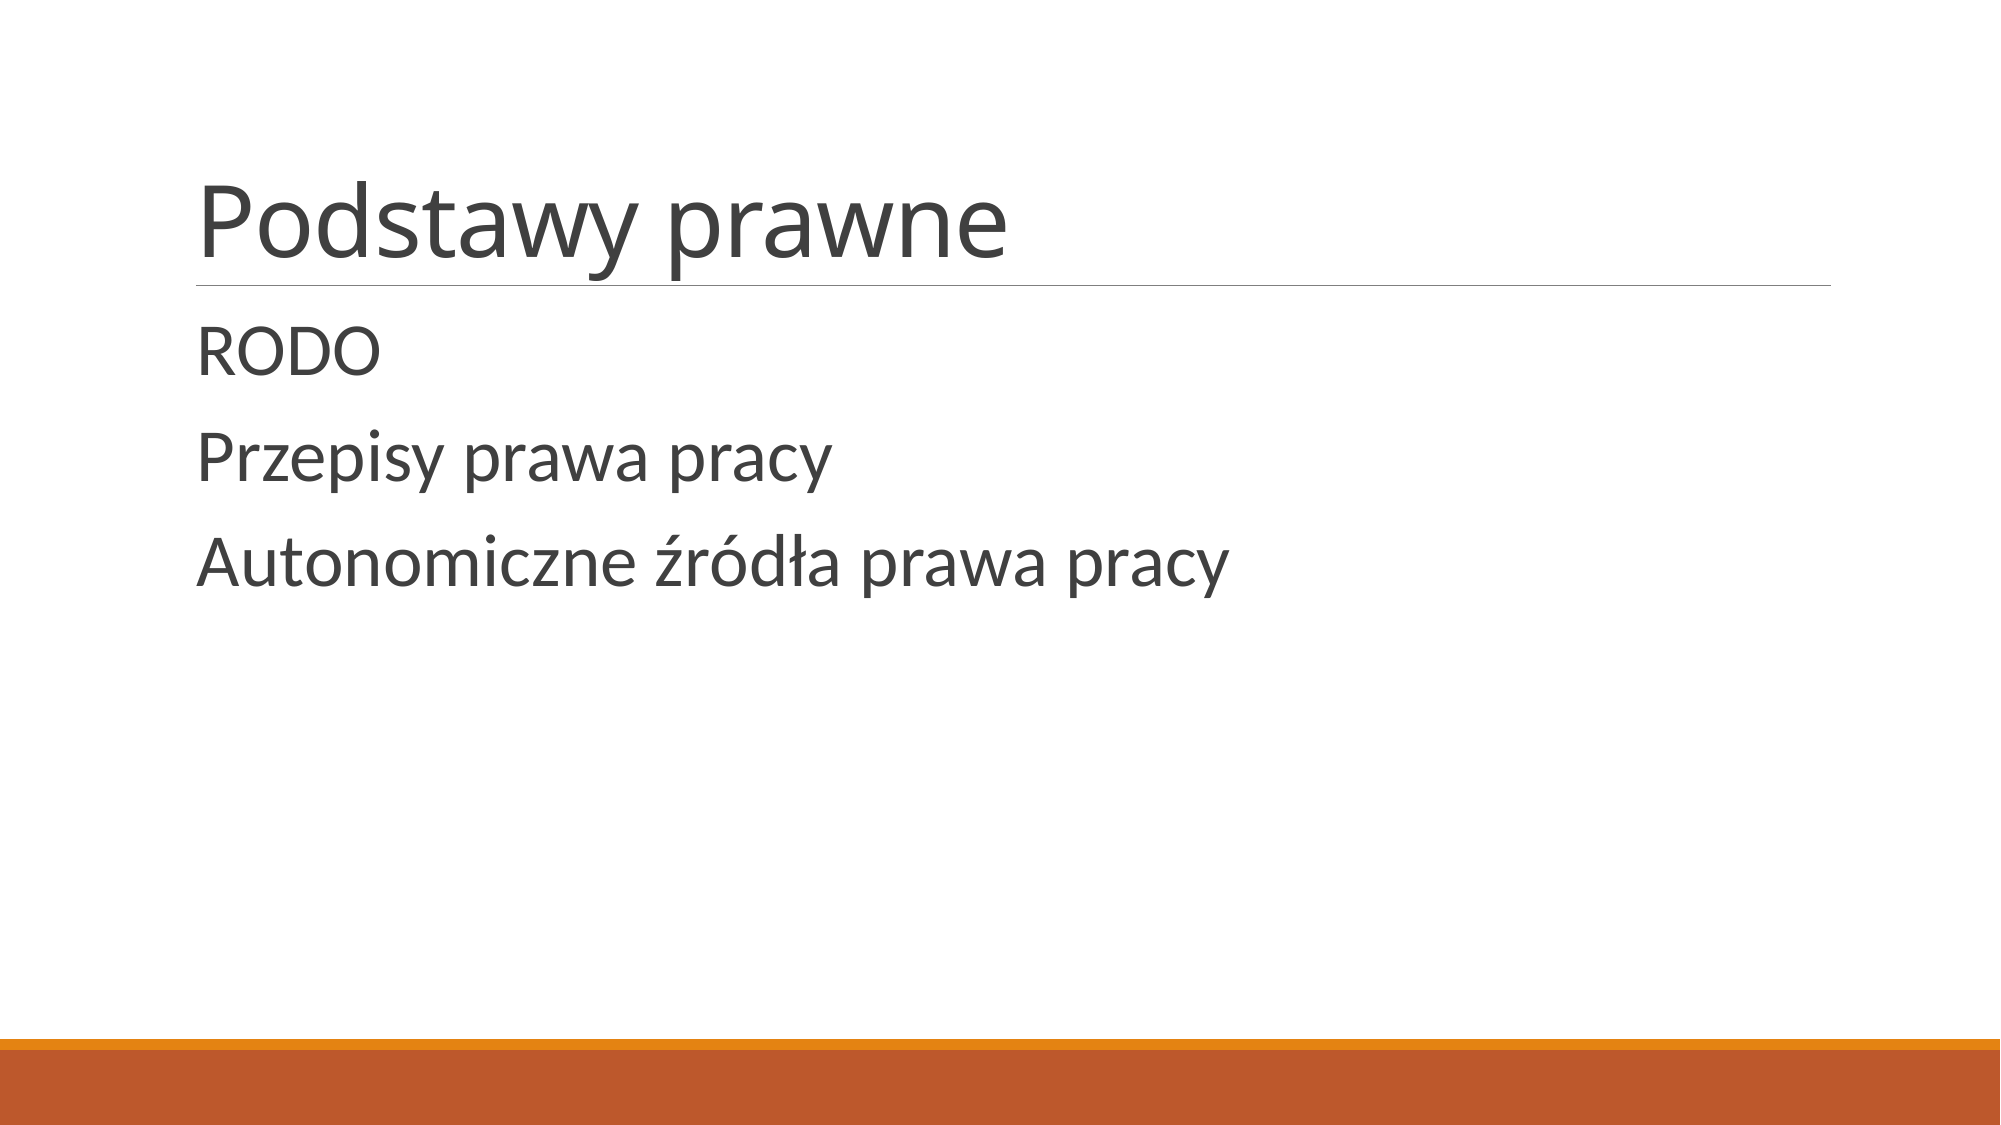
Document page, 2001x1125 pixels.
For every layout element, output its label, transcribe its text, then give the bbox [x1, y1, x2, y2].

title Podstawy prawne [180, 47, 1831, 286]
list RODO Przepisy prawa pracy Autonomiczne źródła prawa pracy [180, 302, 1831, 963]
